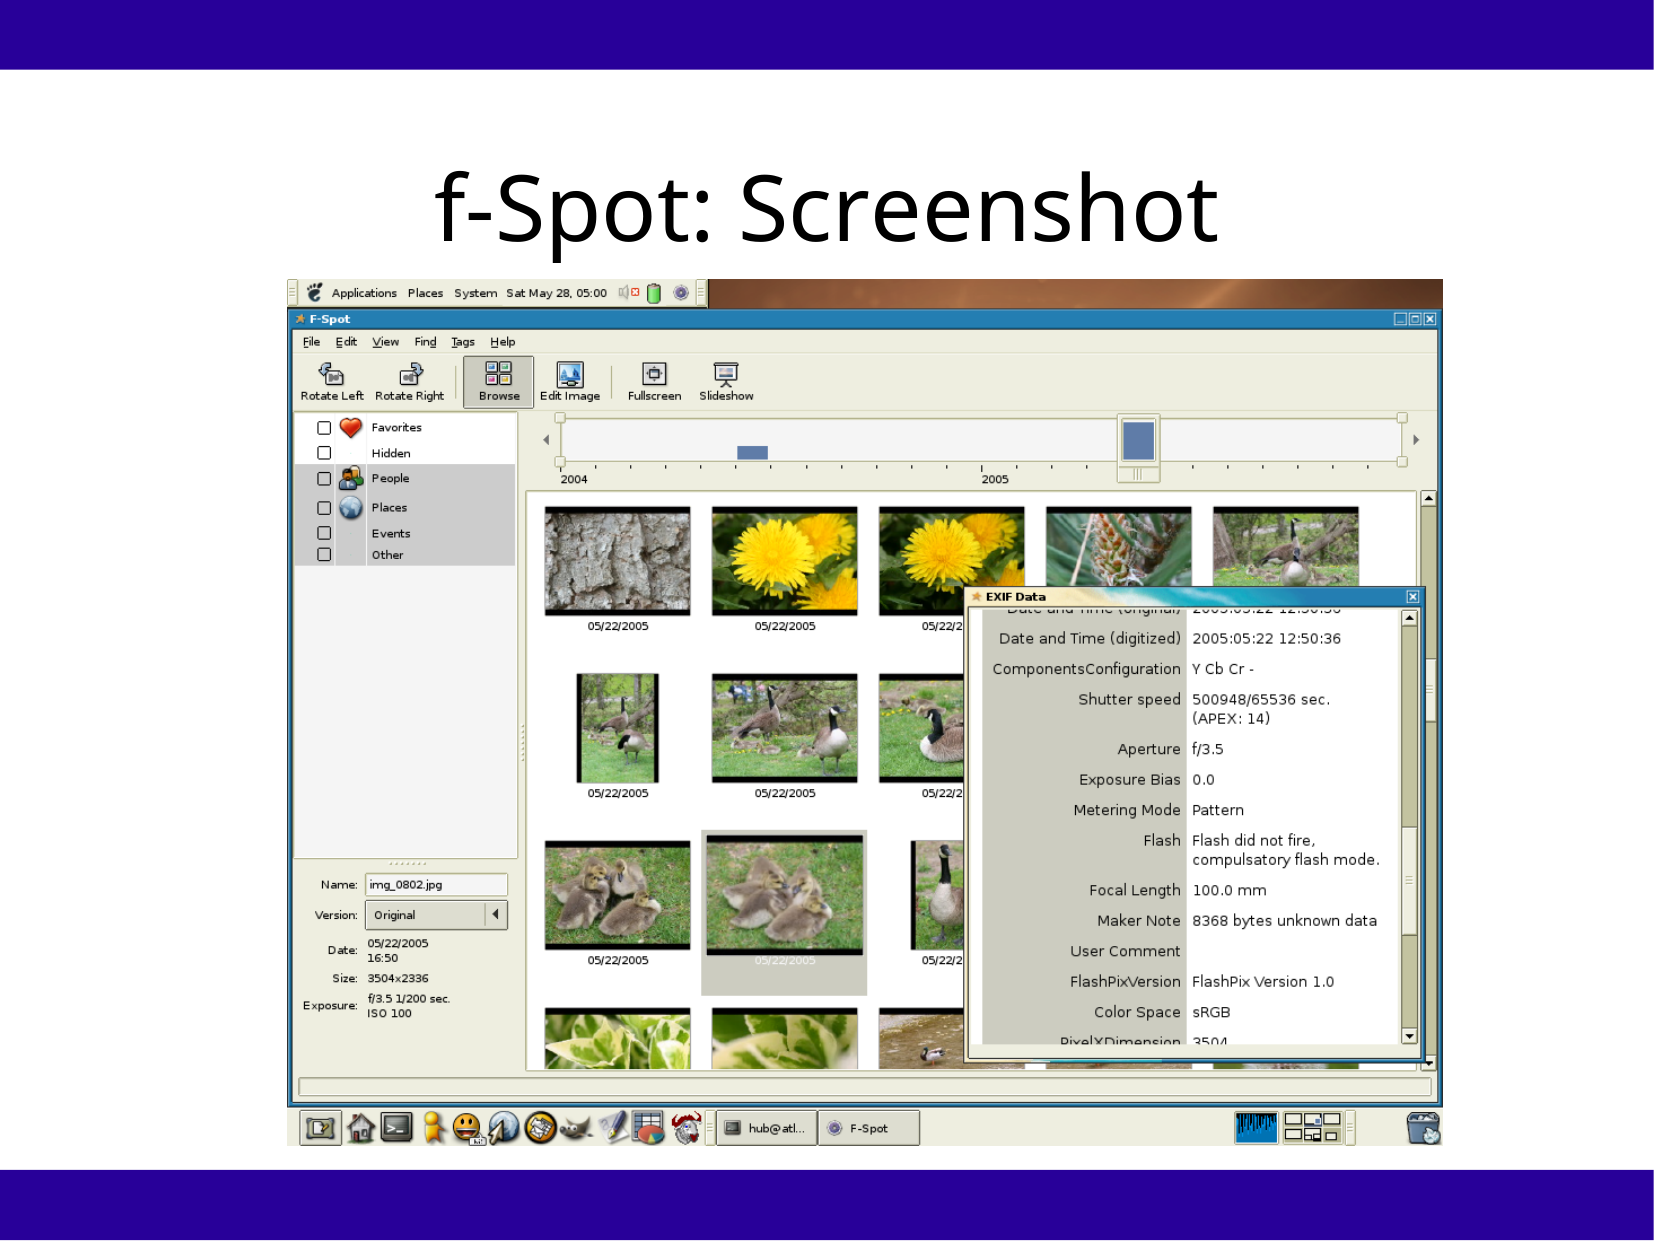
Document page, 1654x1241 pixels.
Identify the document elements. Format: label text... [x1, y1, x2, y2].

picture [287, 279, 1443, 1147]
title f-Spot: Screenshot [121, 102, 1534, 311]
